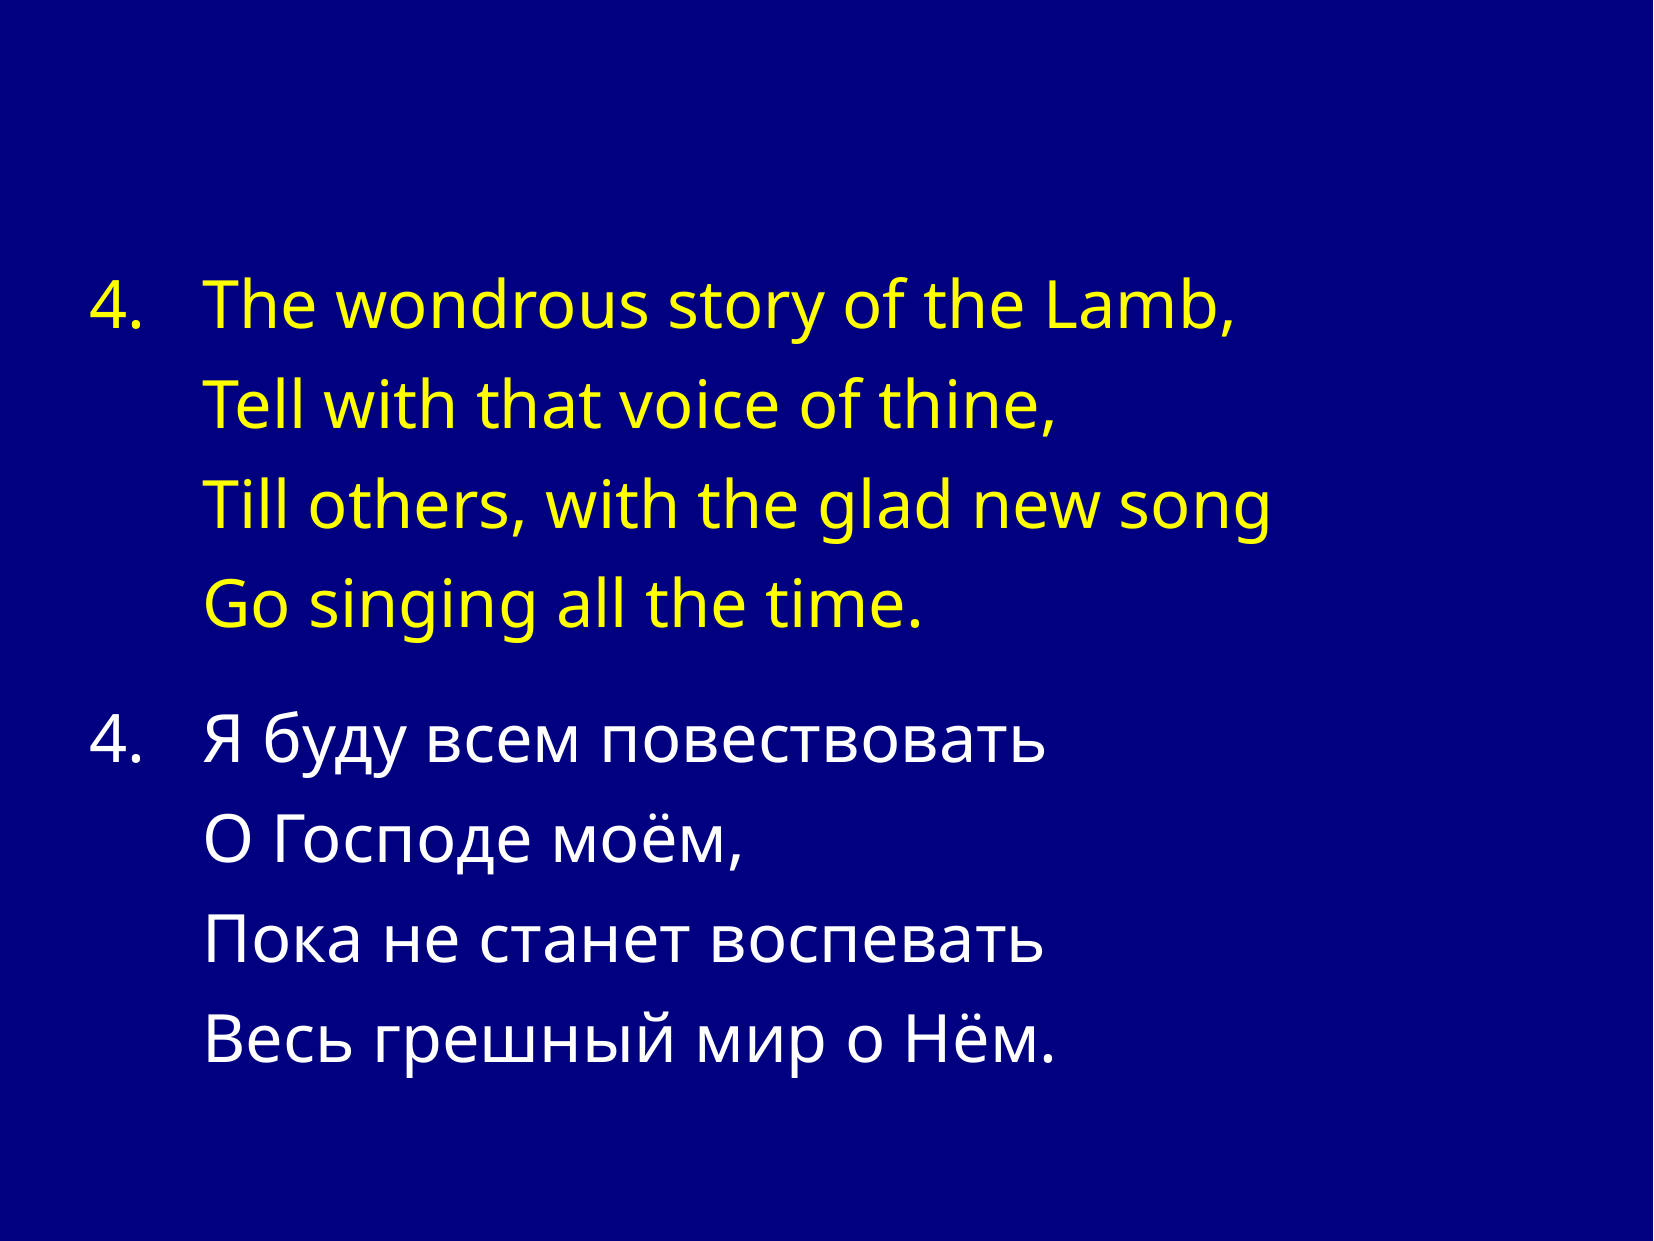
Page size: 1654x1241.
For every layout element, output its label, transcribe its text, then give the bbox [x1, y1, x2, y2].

text_box 4. The wondrous story of the Lamb, Tell with that voice of thine, Till others, with the glad new song Go singing all the time. [75, 150, 1576, 638]
text_box 4. Я буду всем повествовать О Господе моём, Пока не станет воспевать Весь грешный мир о Нём. [75, 675, 1576, 1163]
